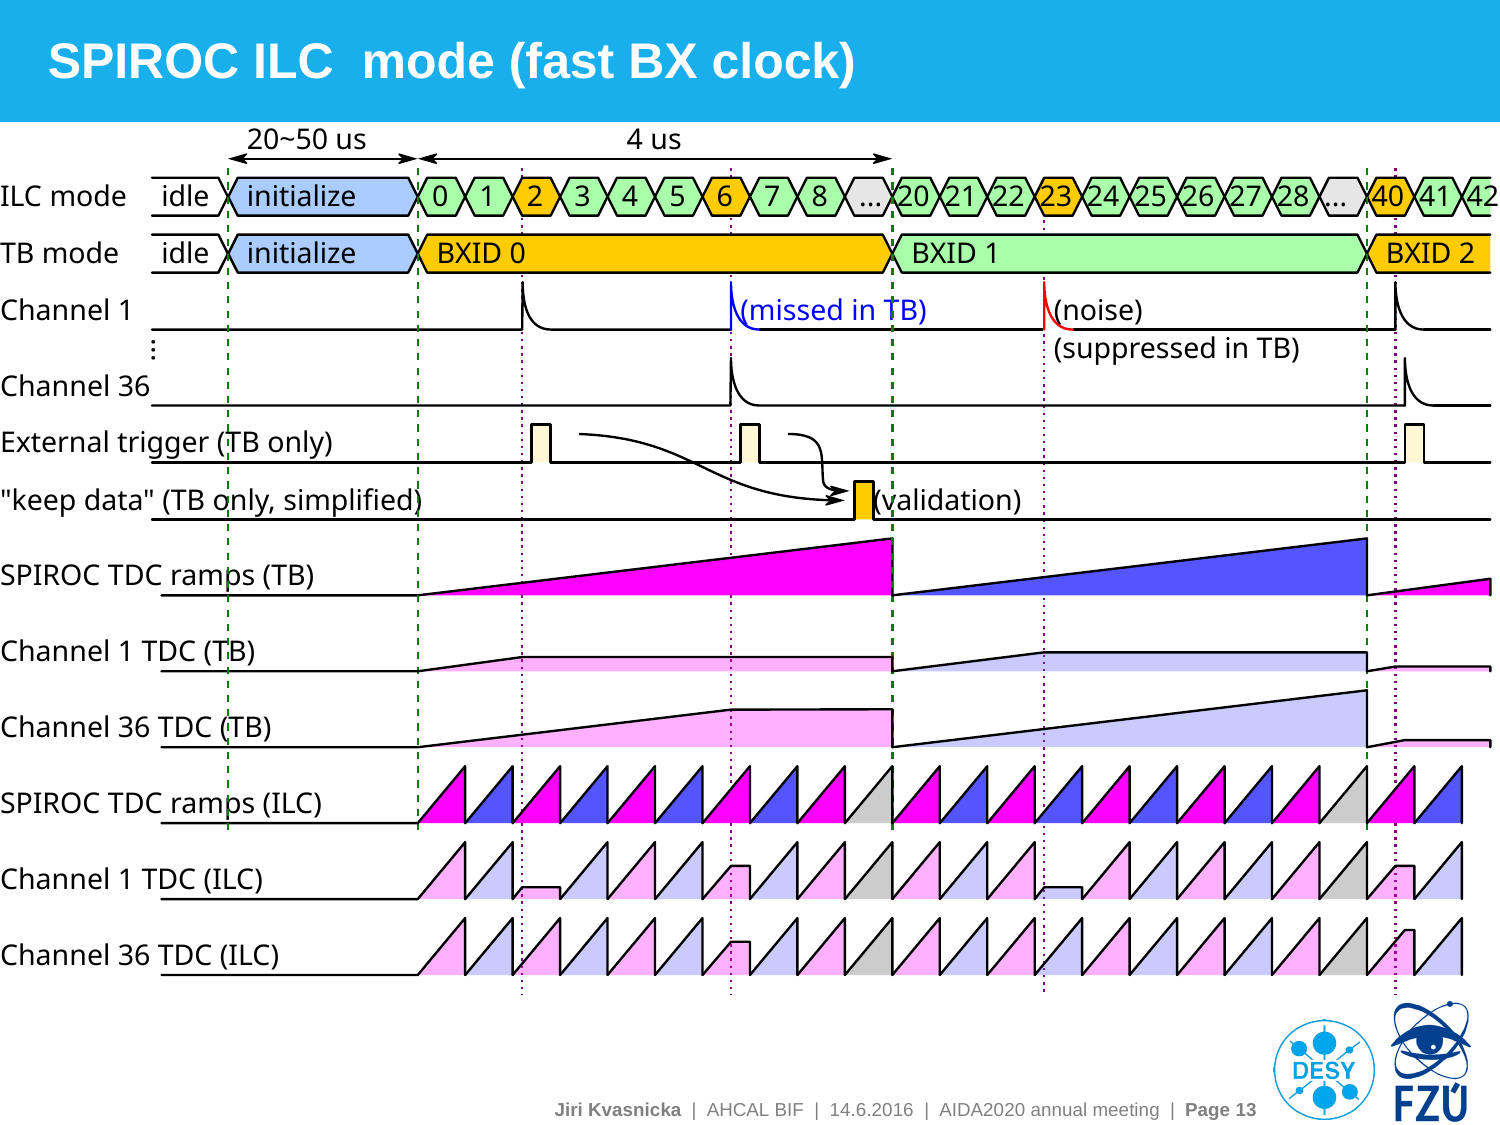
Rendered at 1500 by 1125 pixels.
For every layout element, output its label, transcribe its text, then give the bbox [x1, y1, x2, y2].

picture [1390, 1000, 1471, 1122]
title SPIROC ILC mode (fast BX clock) [47, 16, 1446, 107]
picture [1273, 1019, 1375, 1120]
picture [0, 128, 1500, 996]
